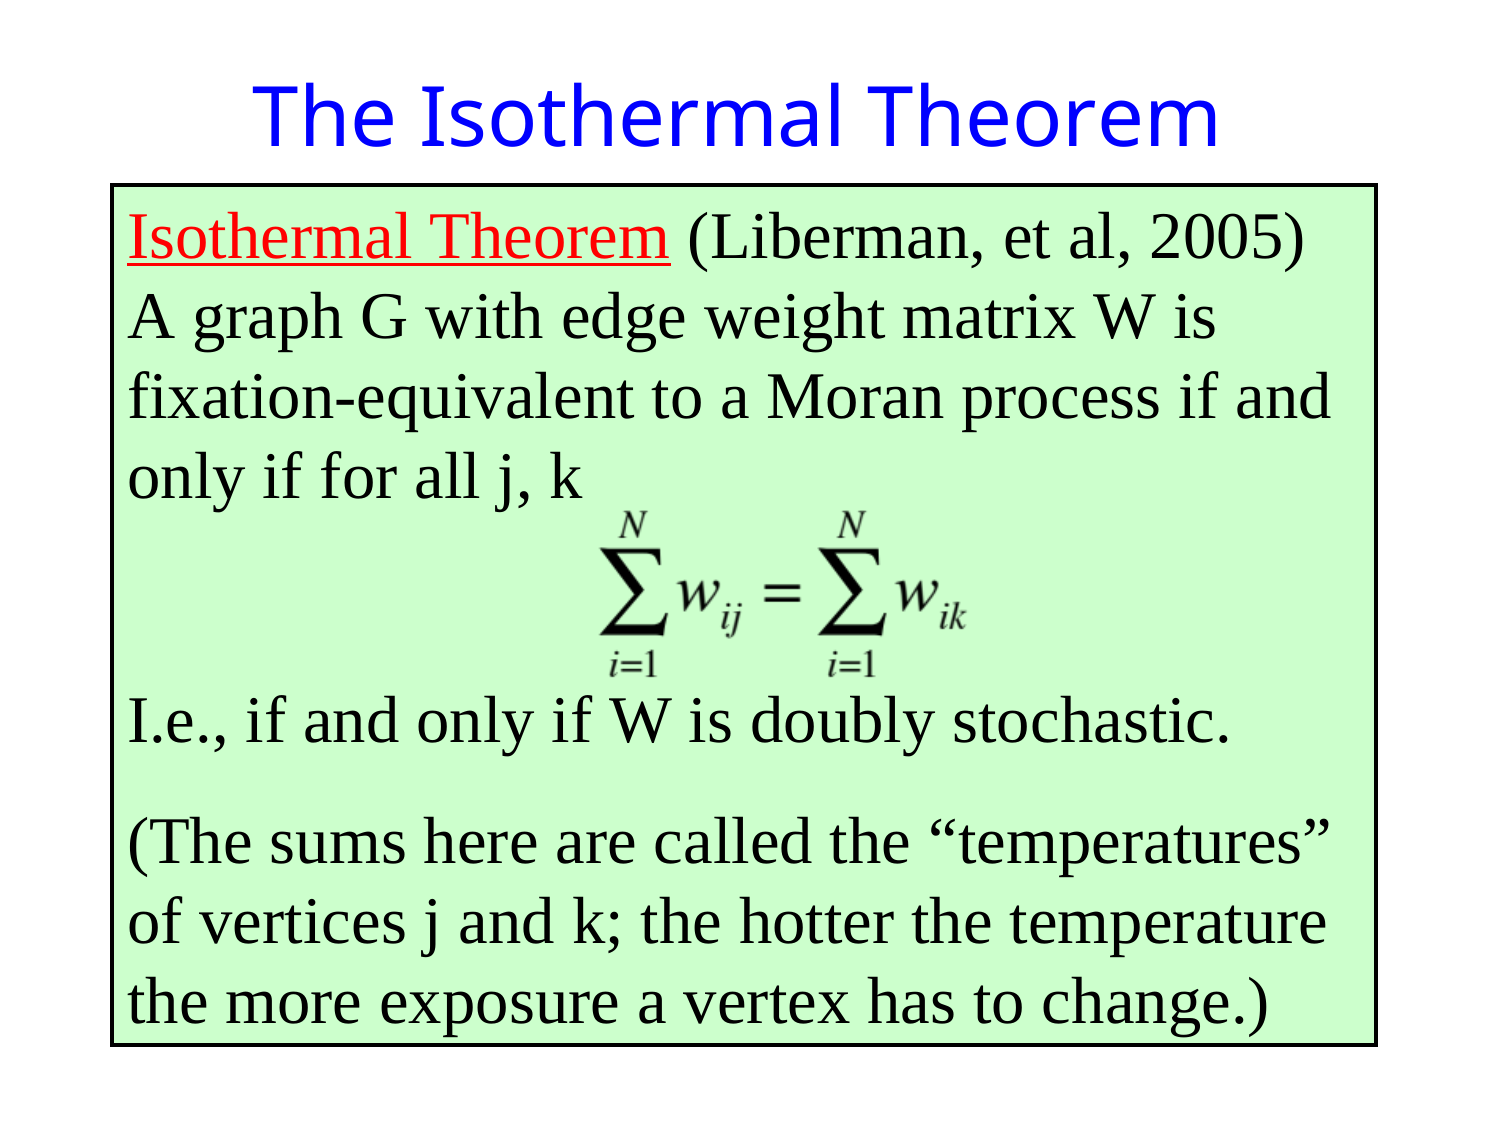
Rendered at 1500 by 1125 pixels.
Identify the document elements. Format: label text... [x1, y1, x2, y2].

text_box Isothermal Theorem (Liberman, et al, 2005) A graph G with edge weight matrix W is fixation-equivalent to a Moran process if and only if for all j, k I.e., if and only if W is doubly stochastic. (The sums here are called the “temperatures” of vertices j and k; the hotter the temperature the more exposure a vertex has to change.) [112, 184, 1377, 1045]
chart [596, 503, 976, 679]
title The Isothermal Theorem [100, 18, 1376, 207]
